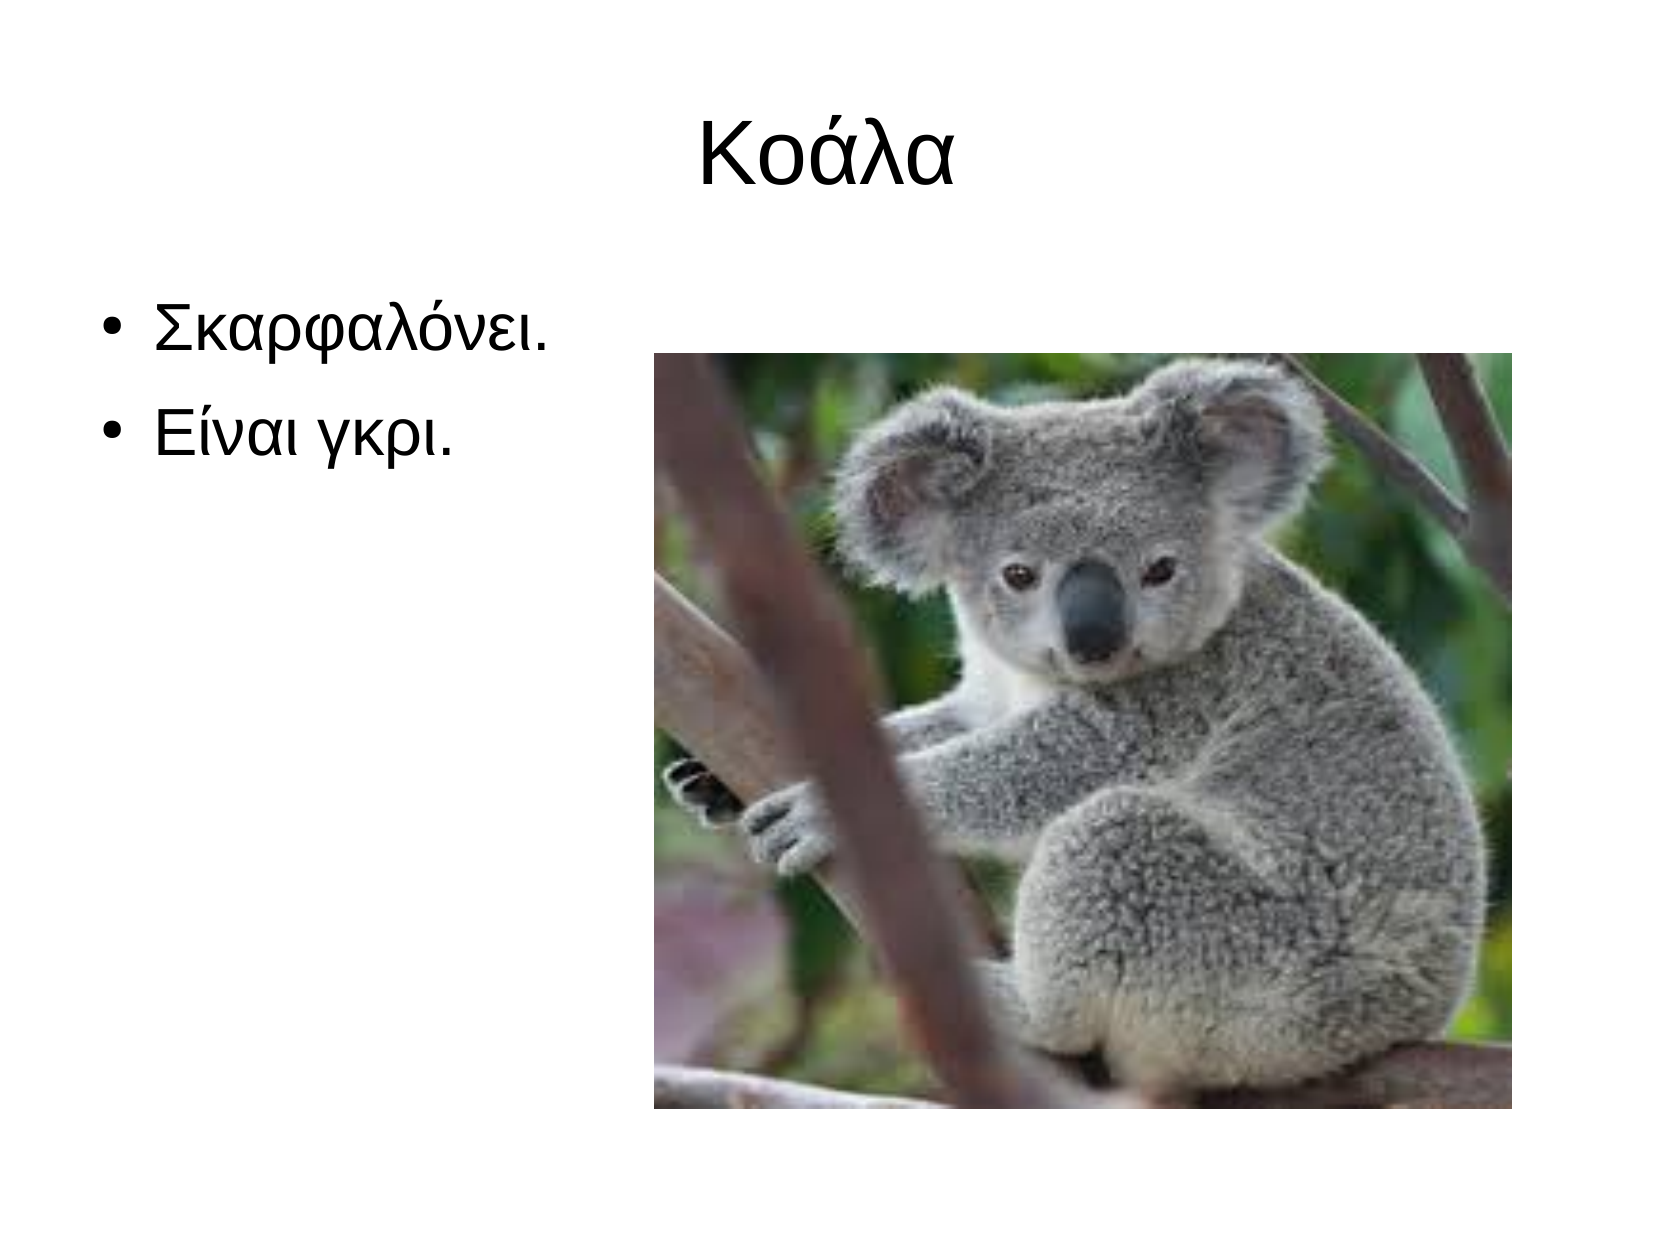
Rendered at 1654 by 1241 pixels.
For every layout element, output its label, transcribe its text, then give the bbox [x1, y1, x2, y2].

list Σκαρφαλόνει. Είναι γκρι. [82, 290, 1571, 1109]
title Κοάλα [82, 49, 1571, 257]
picture [654, 353, 1512, 1109]
